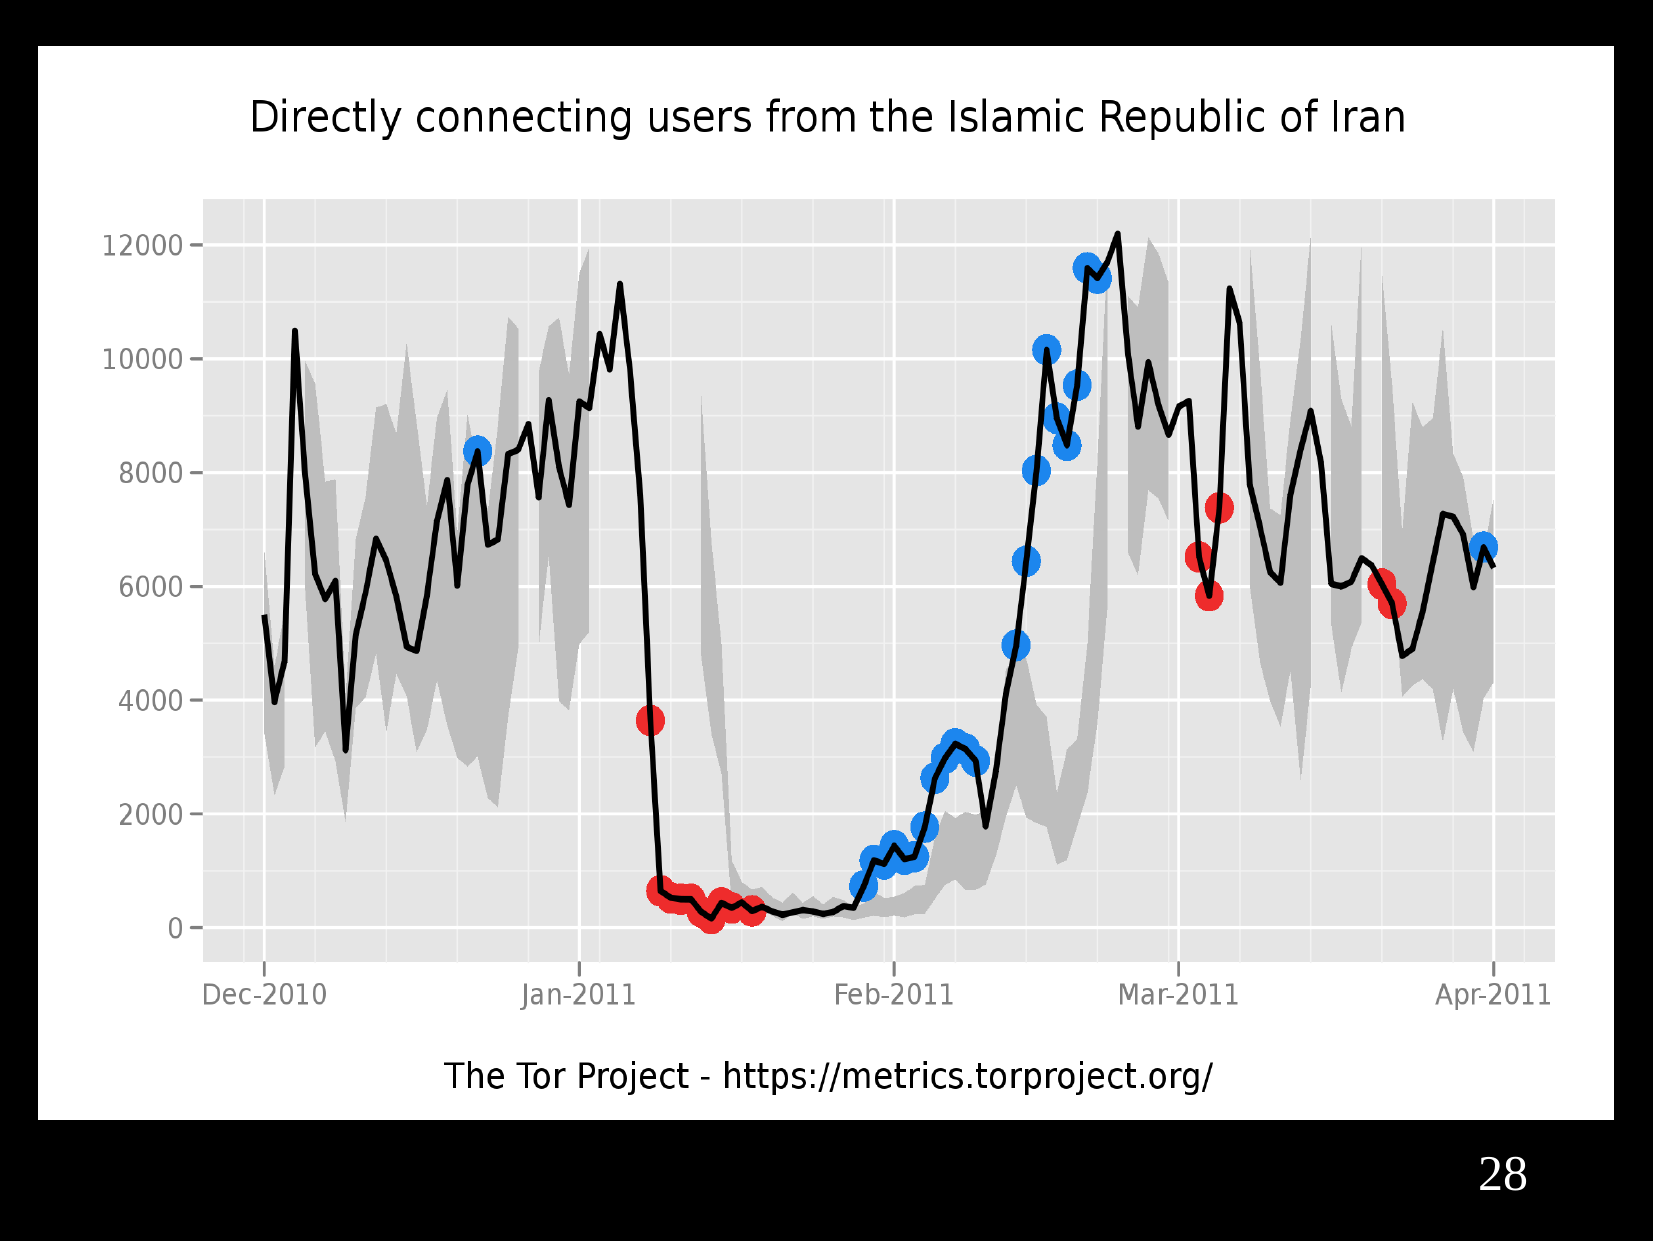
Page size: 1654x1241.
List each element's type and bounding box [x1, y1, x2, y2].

picture [38, 46, 1614, 1120]
